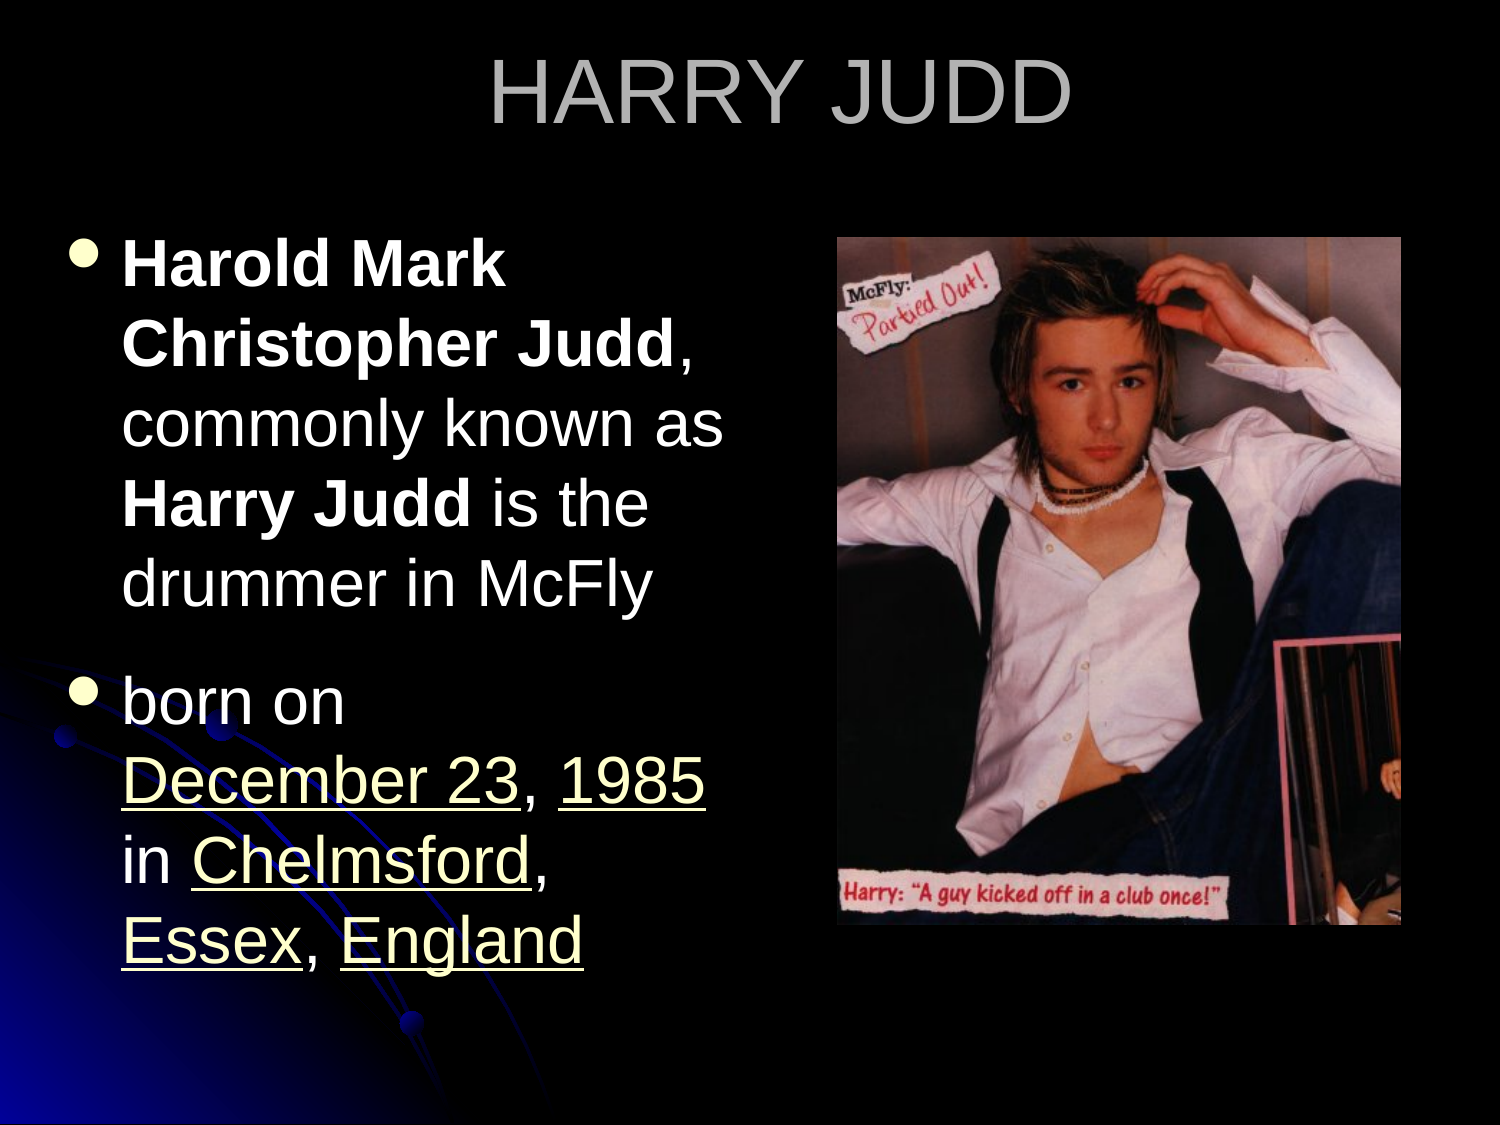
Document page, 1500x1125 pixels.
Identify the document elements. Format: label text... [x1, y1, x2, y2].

picture [837, 237, 1401, 925]
title HARRY JUDD [399, 0, 1163, 175]
text_box born on December 23, 1985 in Chelmsford, Essex, England [50, 650, 763, 1125]
list Harold Mark Christopher Judd, commonly known as Harry Judd is the drummer in McFly [50, 212, 763, 650]
